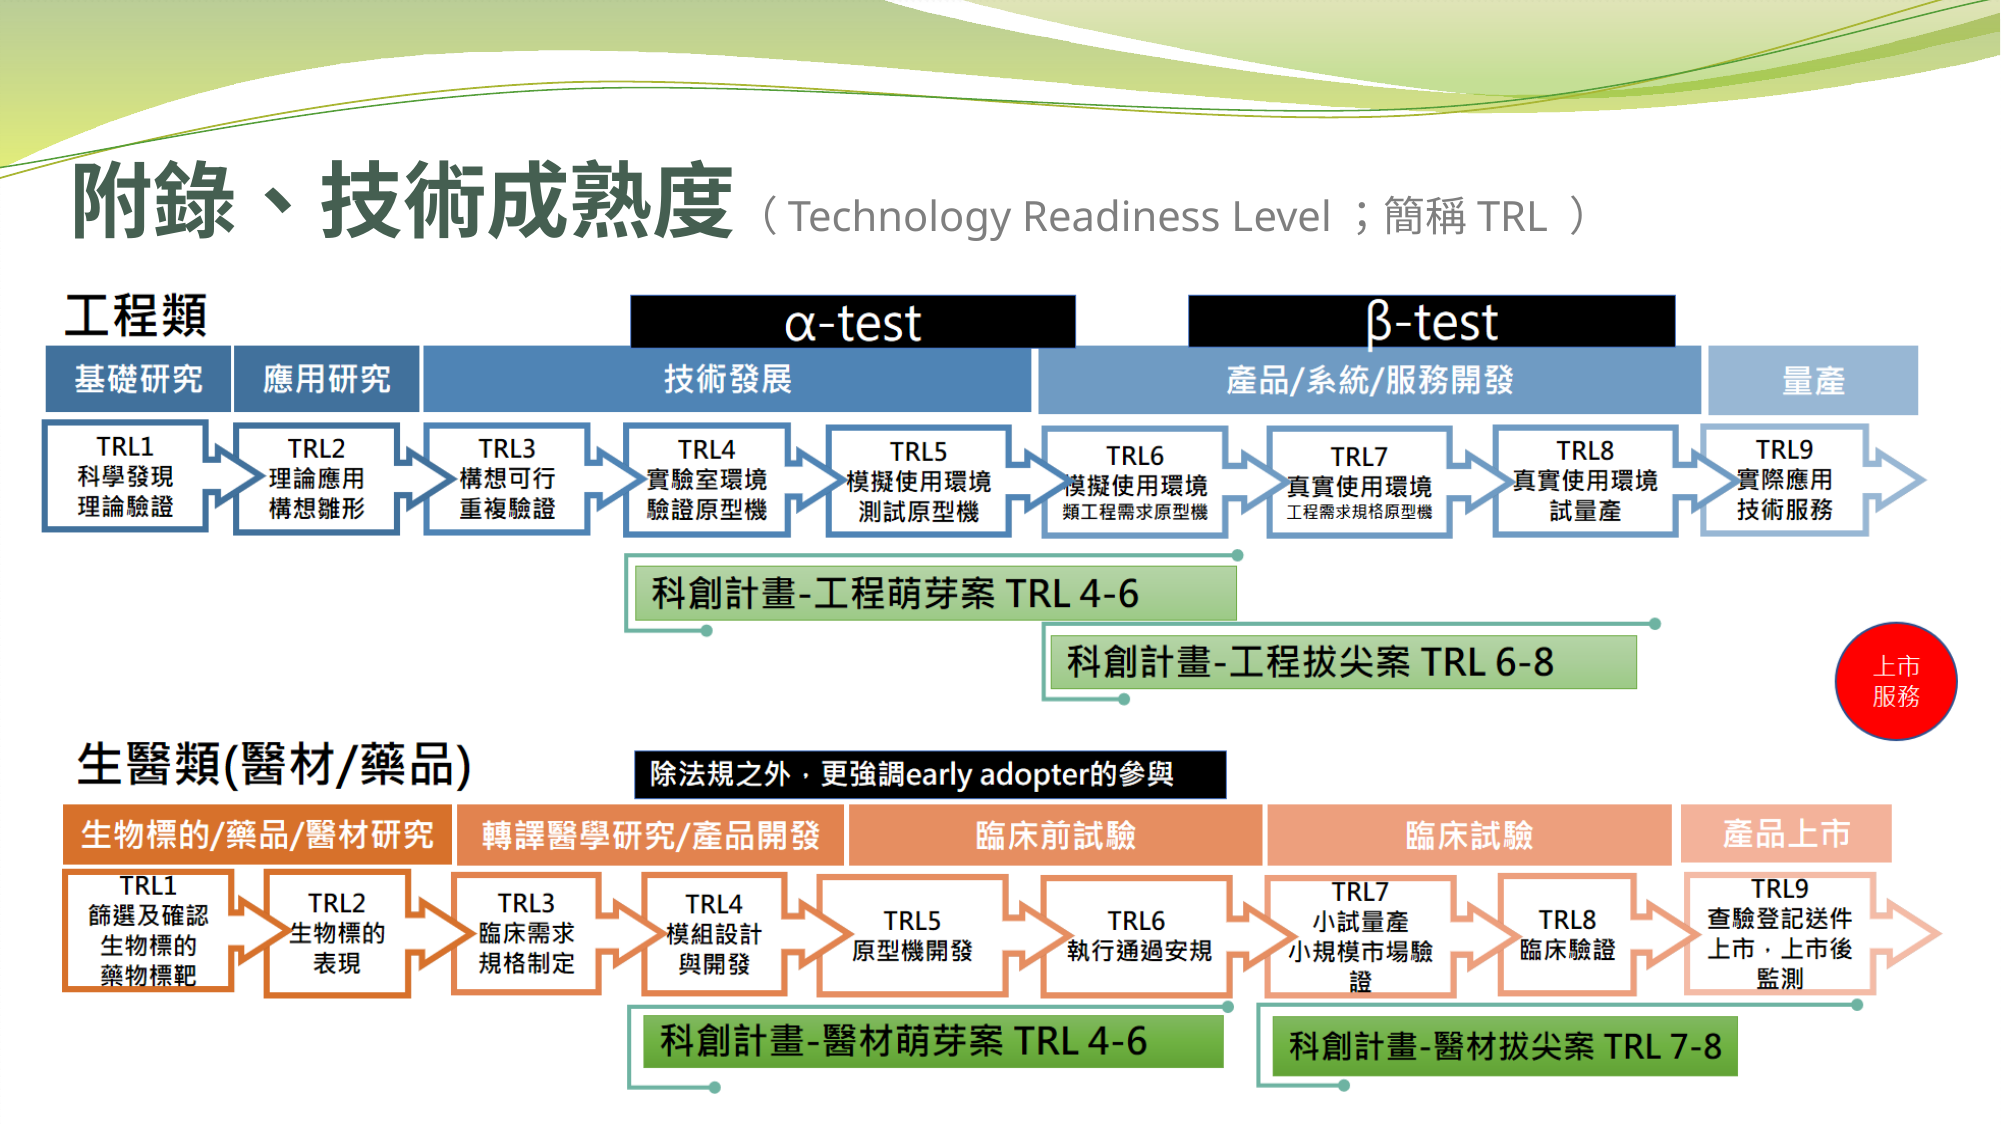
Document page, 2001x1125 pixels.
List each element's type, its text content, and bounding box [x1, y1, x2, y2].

title 附錄、技術成熟度（Technology Readiness Level；簡稱TRL ） [70, 133, 1871, 249]
picture [30, 267, 1960, 1113]
